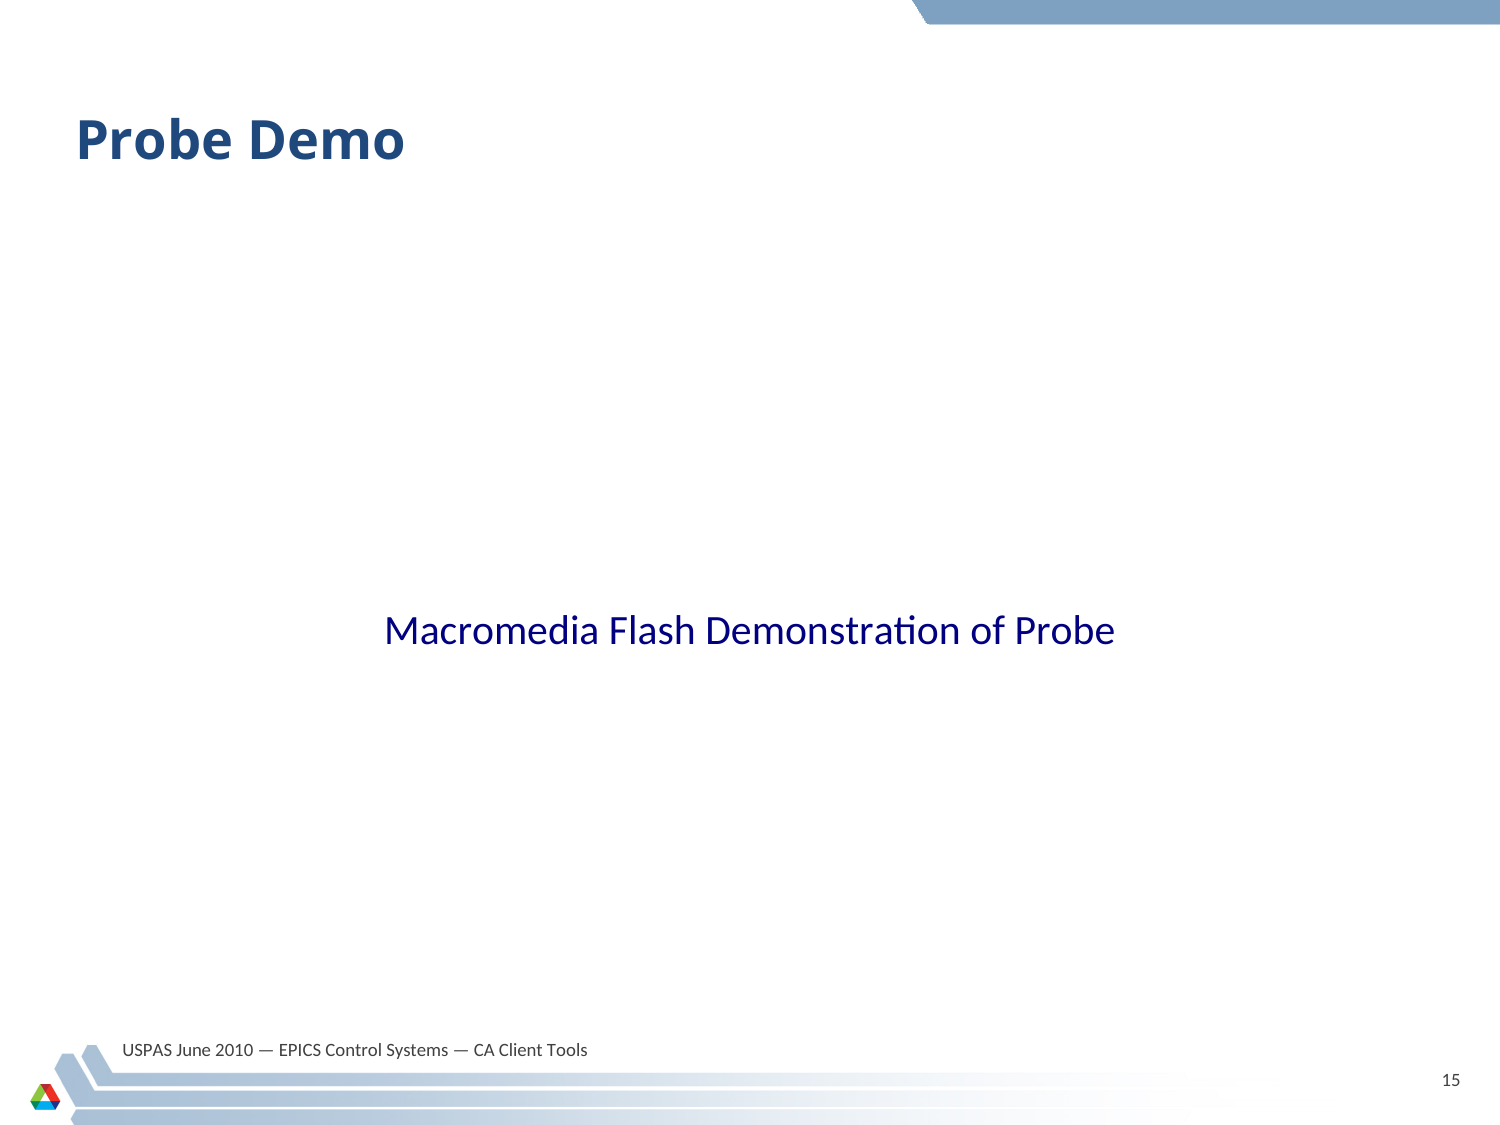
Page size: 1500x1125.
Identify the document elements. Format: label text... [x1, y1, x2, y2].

subtitle Macromedia Flash Demonstration of Probe [75, 262, 1426, 1006]
picture [0, 1037, 1500, 1125]
picture [0, 0, 1500, 26]
title Probe Demo [75, 45, 1426, 233]
